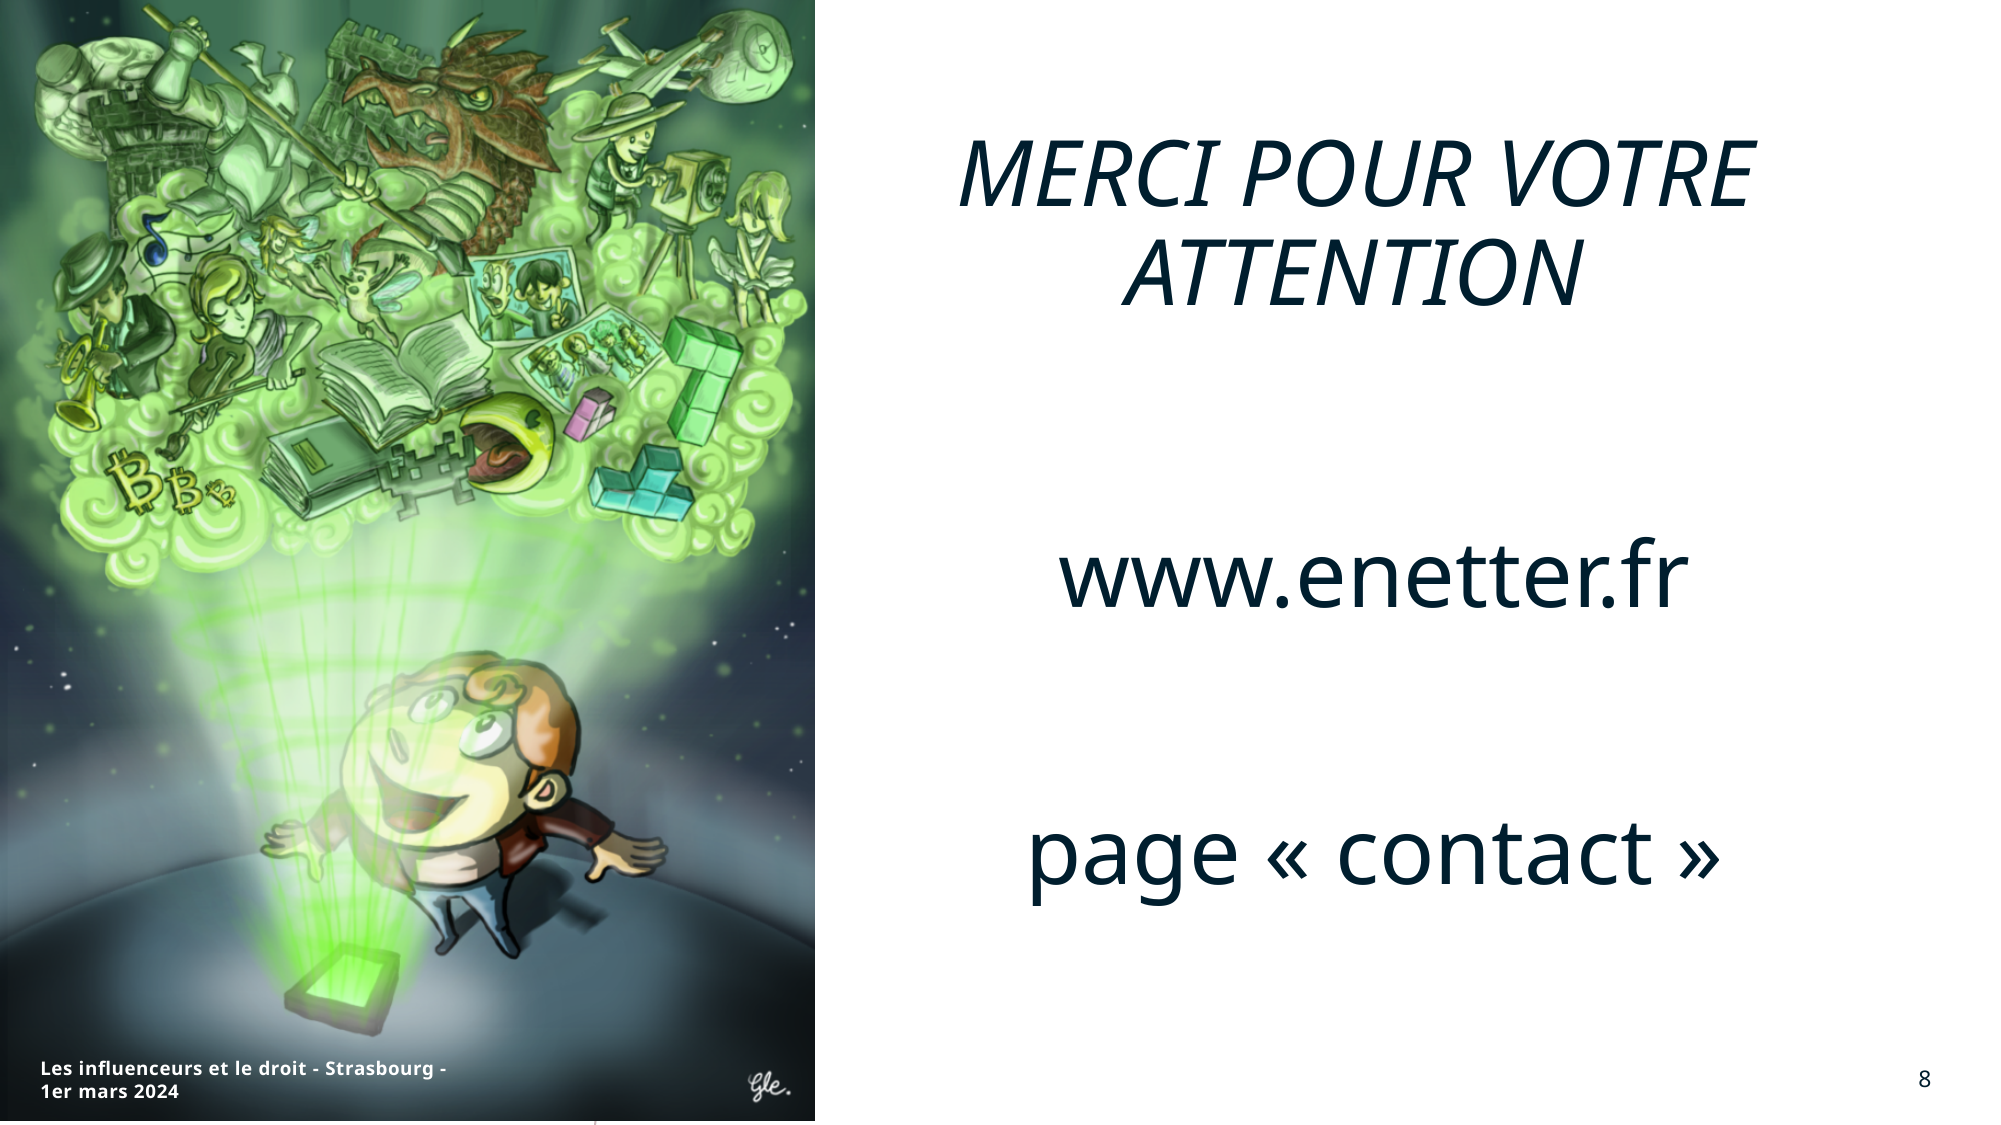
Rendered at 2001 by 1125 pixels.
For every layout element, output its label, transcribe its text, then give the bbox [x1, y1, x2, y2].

title Merci pour votre attention [844, 112, 1868, 340]
slide_number 7 [1903, 1049, 1981, 1110]
picture [0, 0, 815, 1121]
footer Les influenceurs et le droit - Strasbourg - 1er mars 2024 [25, 1049, 489, 1110]
list www.enetter.fr page « contact » [844, 377, 1868, 1038]
